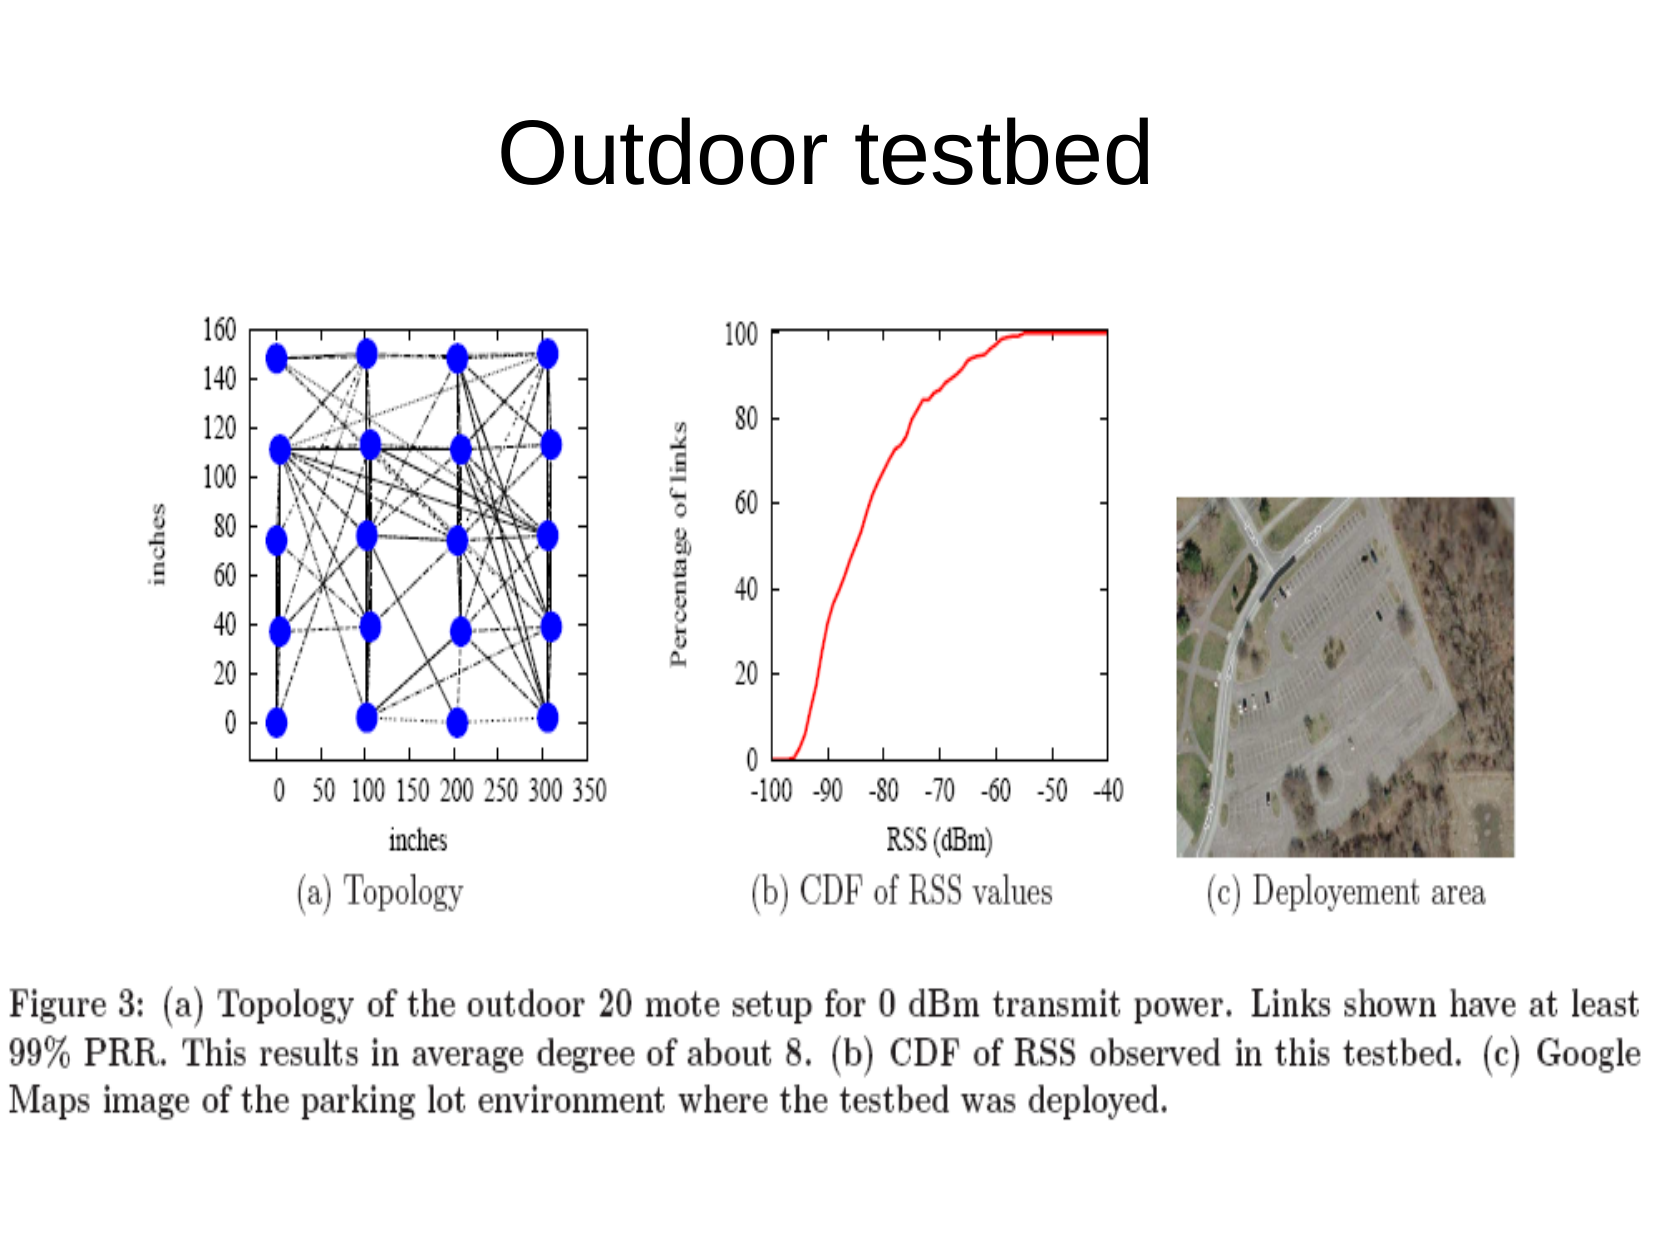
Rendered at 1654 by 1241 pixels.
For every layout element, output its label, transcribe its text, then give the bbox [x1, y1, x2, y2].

picture [0, 299, 1654, 1126]
title Outdoor testbed [82, 49, 1571, 257]
